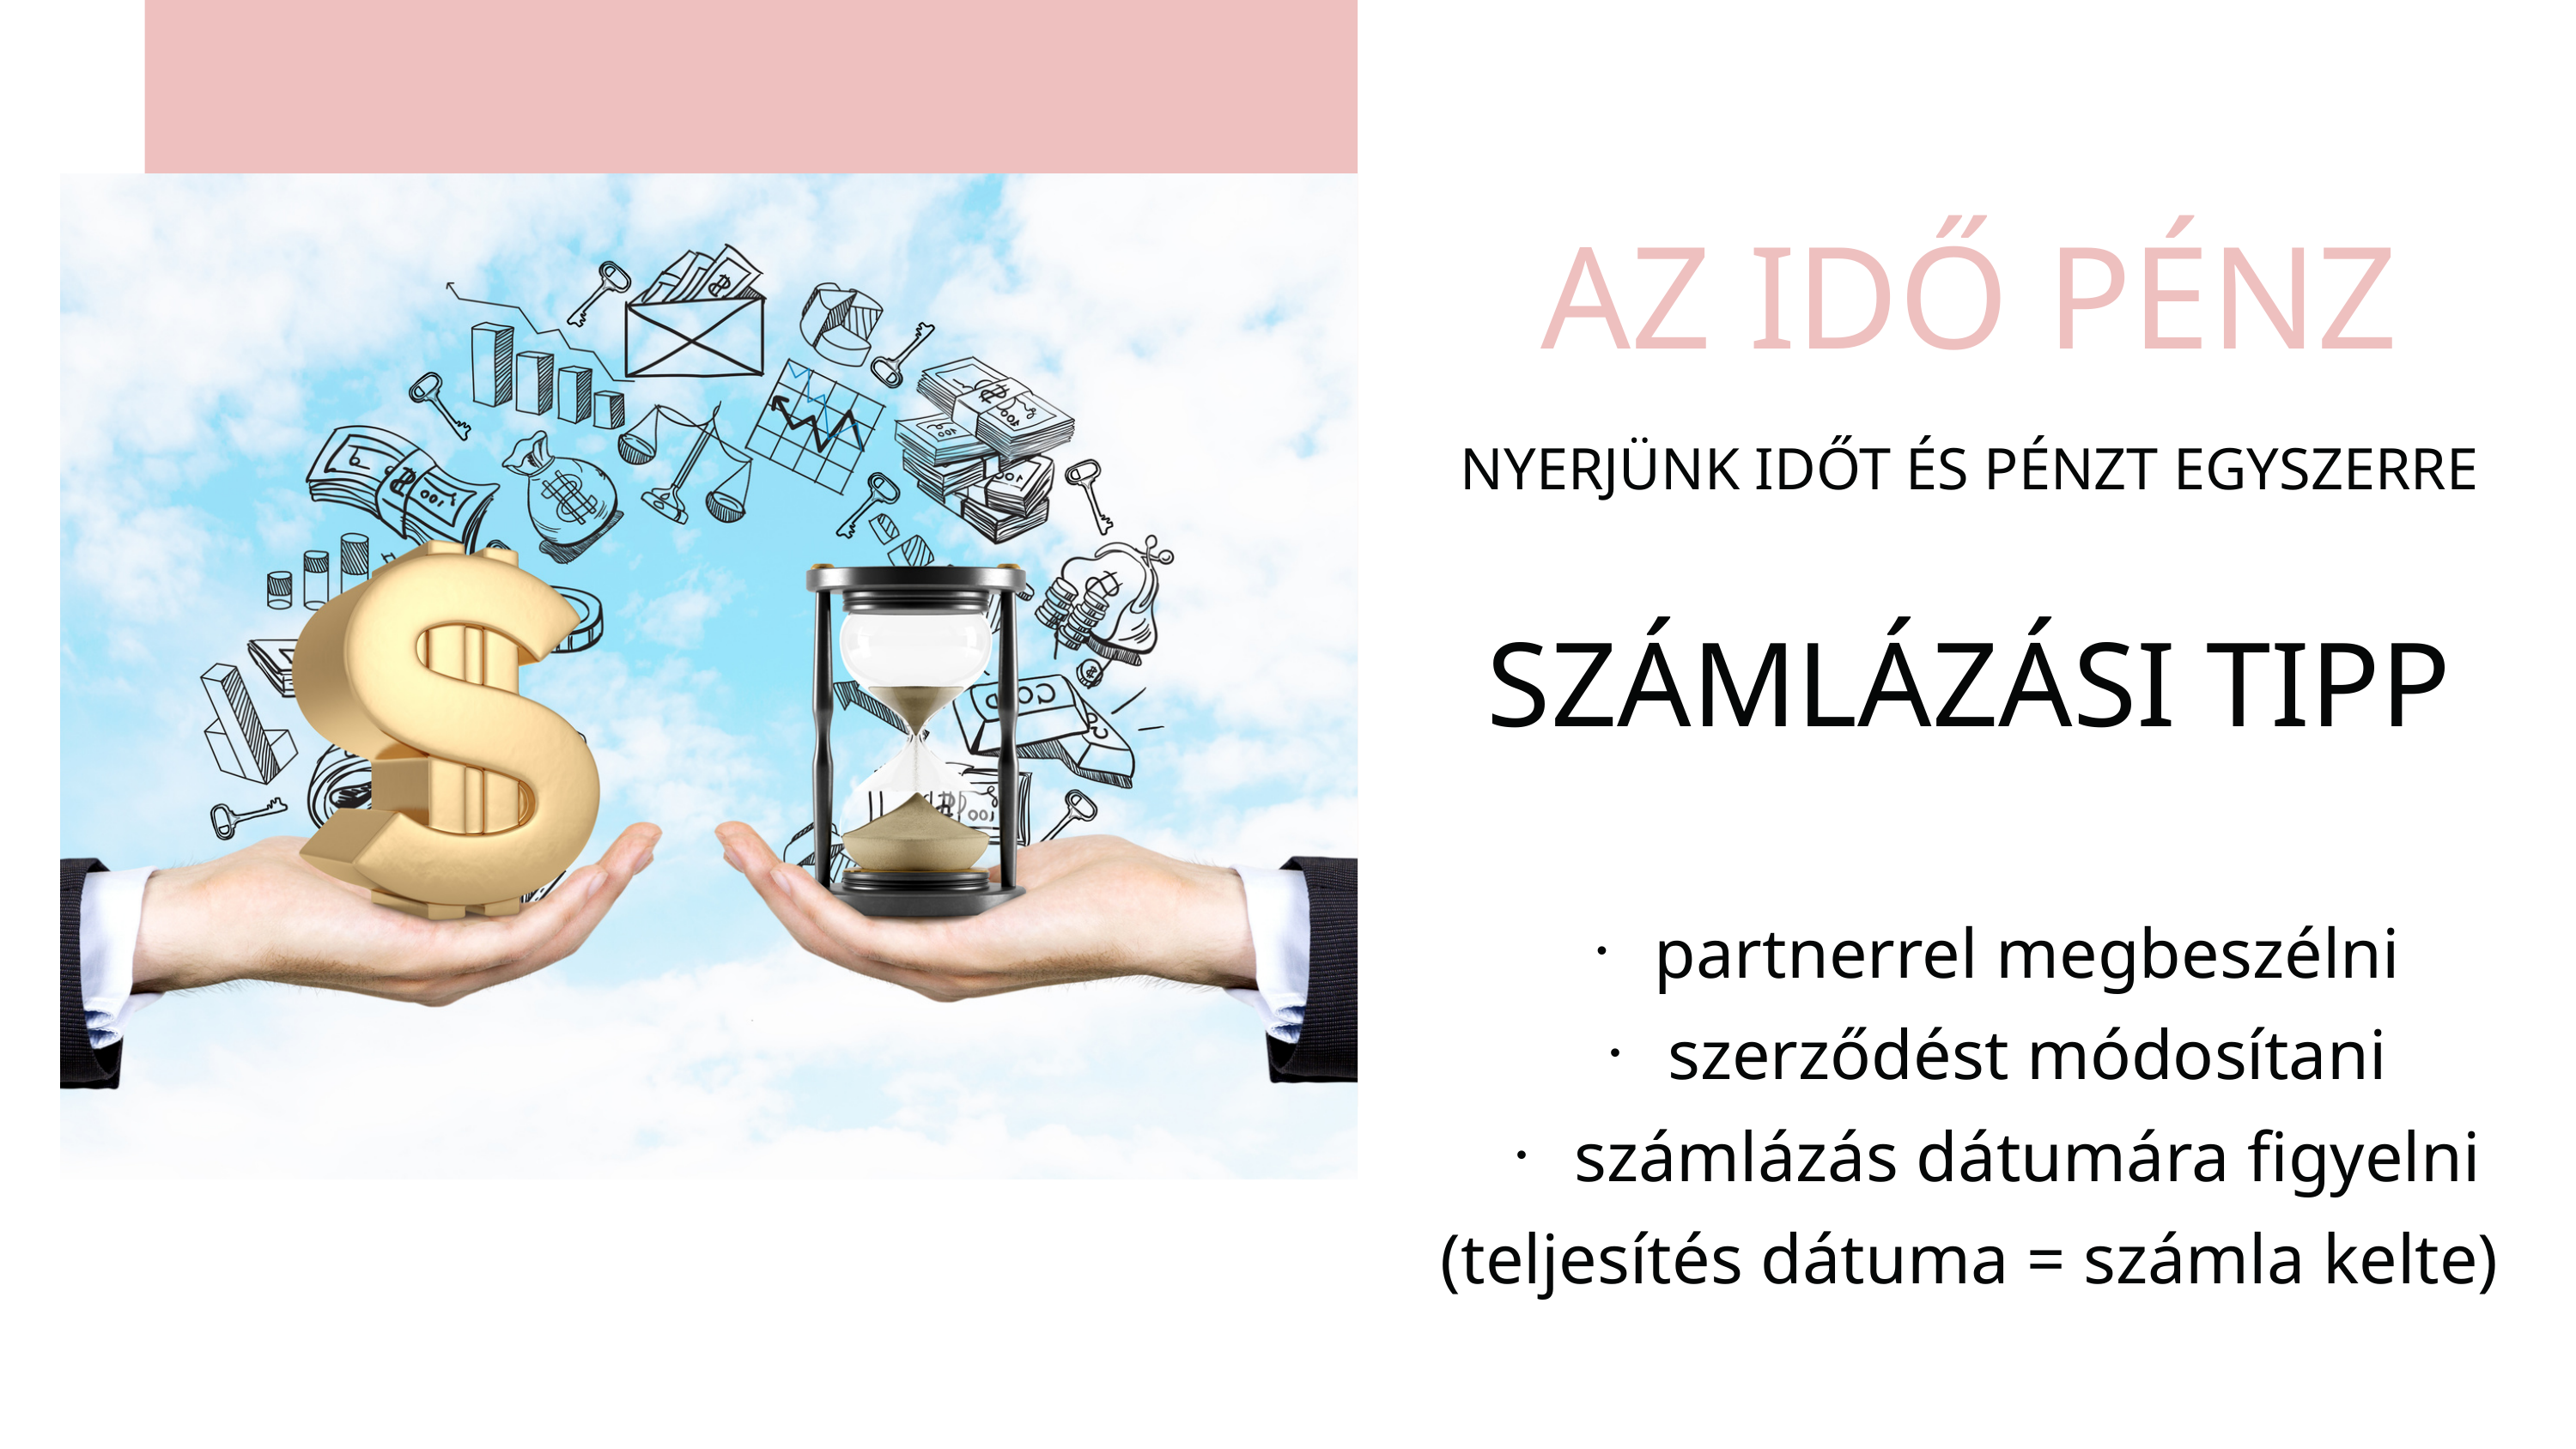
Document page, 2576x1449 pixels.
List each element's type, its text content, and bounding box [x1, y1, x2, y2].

text_box AZ IDŐ PÉNZ [1411, 208, 2529, 378]
picture [60, 173, 1358, 1179]
text_box [144, 0, 1358, 173]
text_box NYERJÜNK IDŐT ÉS PÉNZT EGYSZERRE SZÁMLÁZÁSI TIPP partnerrel megbeszélni szerződést módosítani számlázás dátumára figyelni (teljesítés dátuma = számla kelte) [1411, 415, 2529, 1298]
